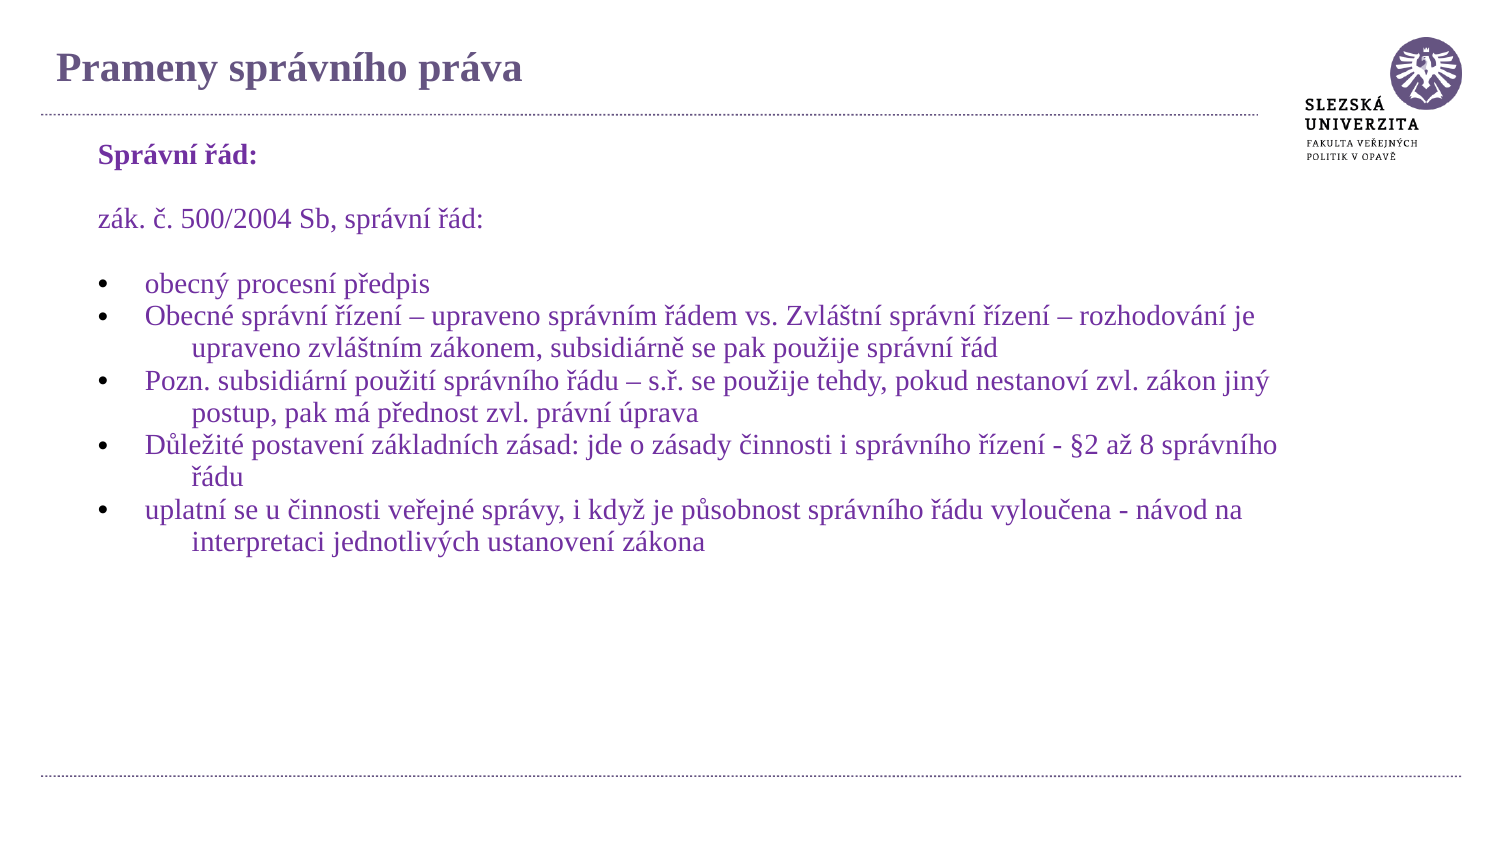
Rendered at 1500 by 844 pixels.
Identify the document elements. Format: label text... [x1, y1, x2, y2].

title Prameny správního práva [41, 32, 786, 116]
text_box Správní řád: zák. č. 500/2004 Sb, správní řád: obecný procesní předpis Obecné správní řízení – upraveno správním řádem vs. Zvláštní správní řízení – rozhodování je upraveno zvláštním zákonem, subsidiárně se pak použije správní řád Pozn. subsidiární použití správního řádu – s.ř. se použije tehdy, pokud nestanoví zvl. zákon jiný postup, pak má přednost zvl. právní úprava Důležité postavení základních zásad: jde o zásady činnosti i správního řízení - §2 až 8 správního řádu uplatní se u činnosti veřejné správy, i když je působnost správního řádu vyloučena - návod na interpretaci jednotlivých ustanovení zákona [82, 130, 1307, 812]
